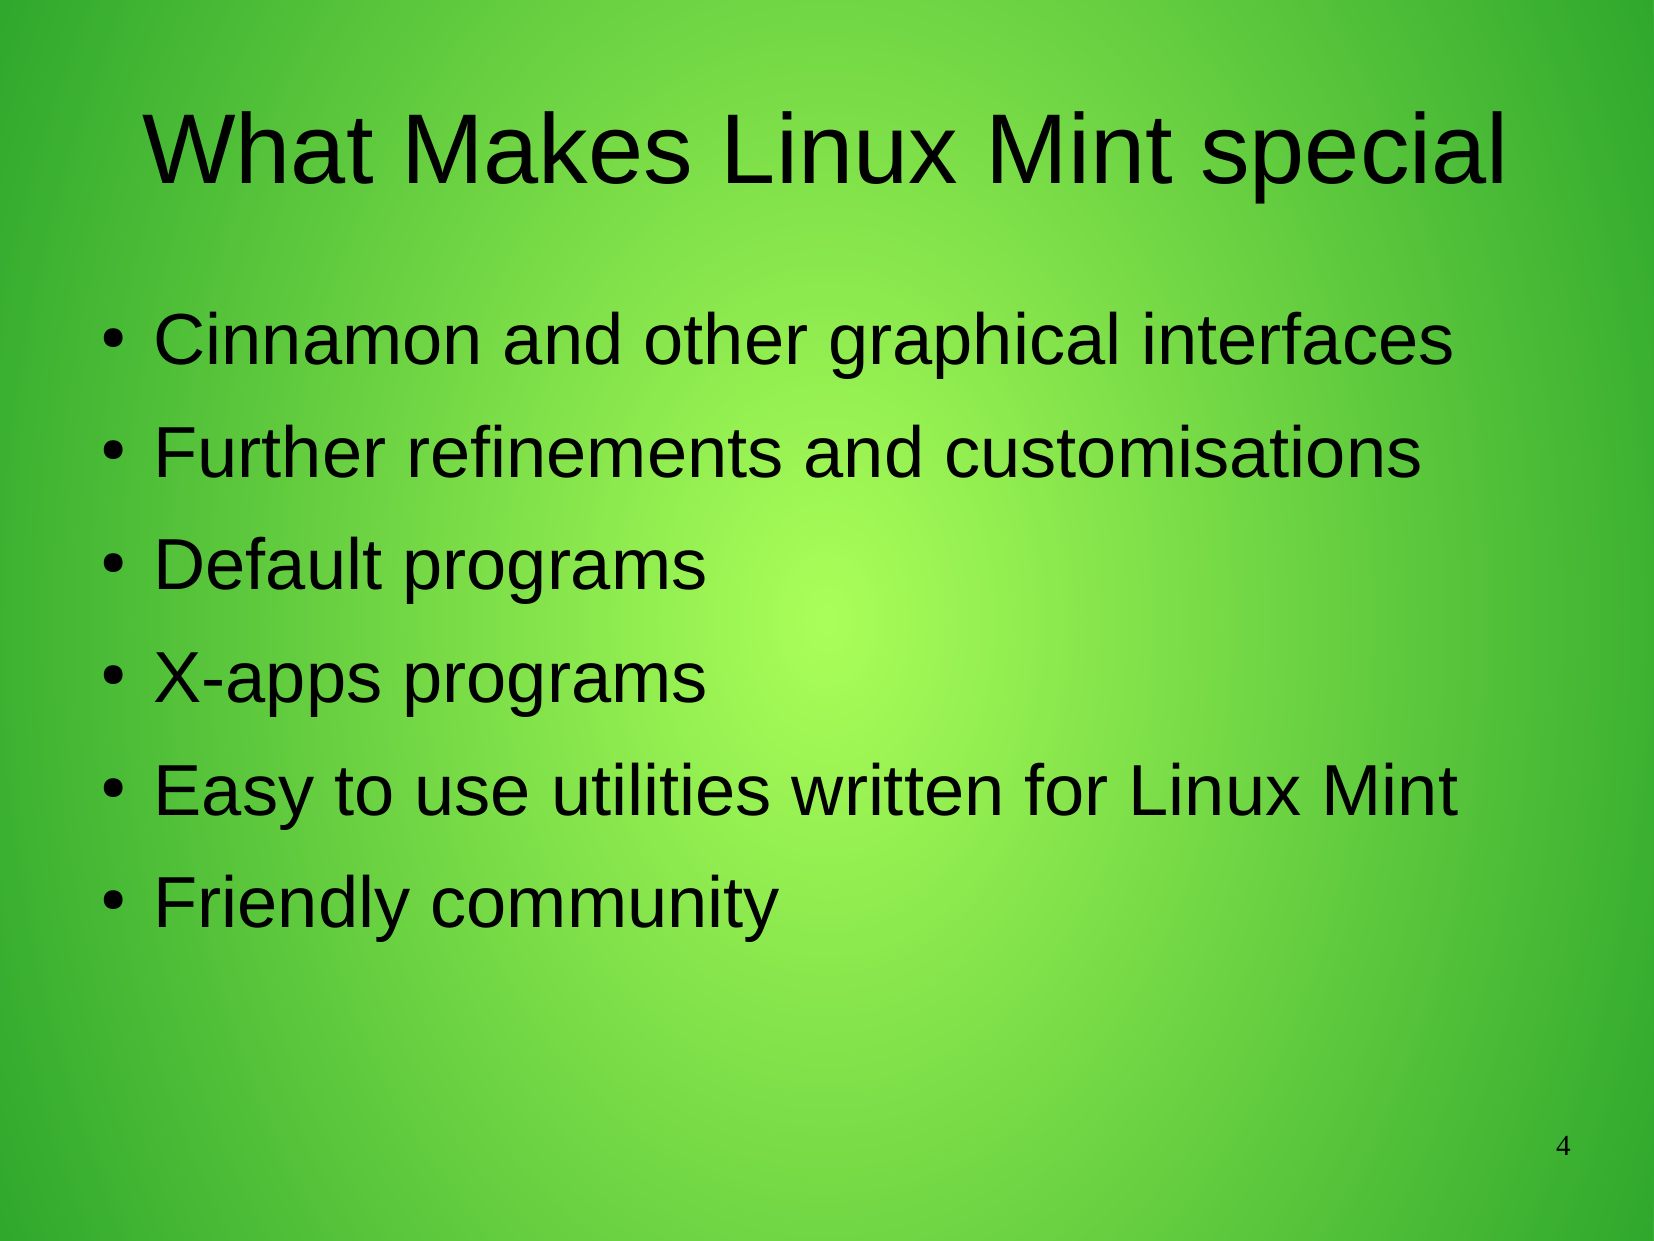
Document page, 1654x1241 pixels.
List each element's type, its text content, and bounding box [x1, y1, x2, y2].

title What Makes Linux Mint special [82, 47, 1571, 252]
list Cinnamon and other graphical interfaces Further refinements and customisations Default programs X-apps programs Easy to use utilities written for Linux Mint Friendly community [82, 299, 1571, 1019]
